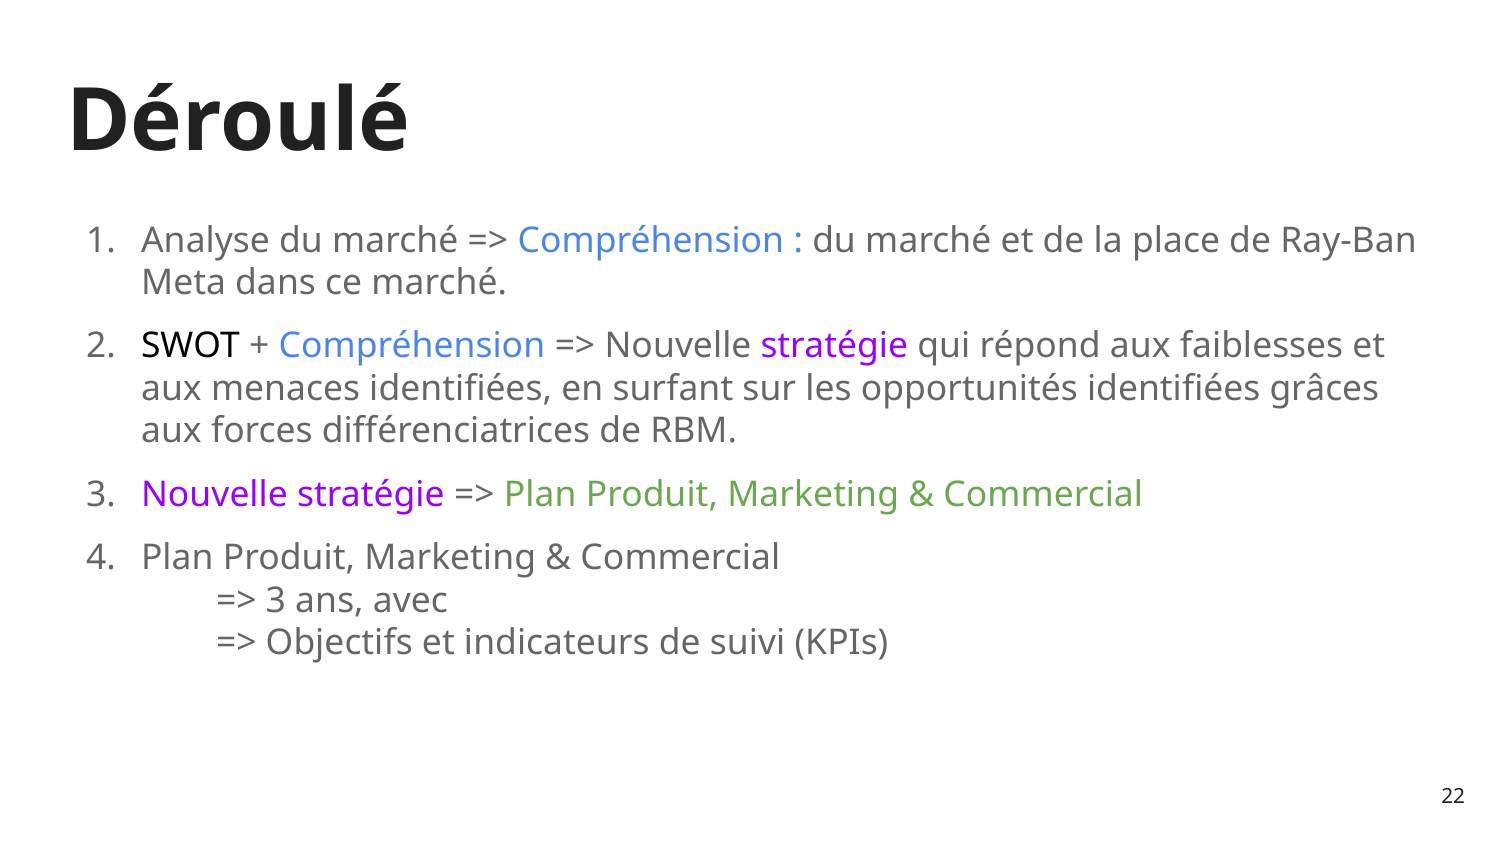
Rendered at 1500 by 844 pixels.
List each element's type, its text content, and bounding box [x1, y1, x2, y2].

slide_number <number> [1389, 764, 1480, 830]
title Déroulé [51, 48, 1449, 180]
list Analyse du marché => Compréhension : du marché et de la place de Ray-Ban Meta dans ce marché. SWOT + Compréhension => Nouvelle stratégie qui répond aux faiblesses et aux menaces identifiées, en surfant sur les opportunités identifiées grâces aux forces différenciatrices de RBM. Nouvelle stratégie => Plan Produit, Marketing & Commercial Plan Produit, Marketing & Commercial => 3 ans, avec => Objectifs et indicateurs de suivi (KPIs) [51, 201, 1449, 750]
